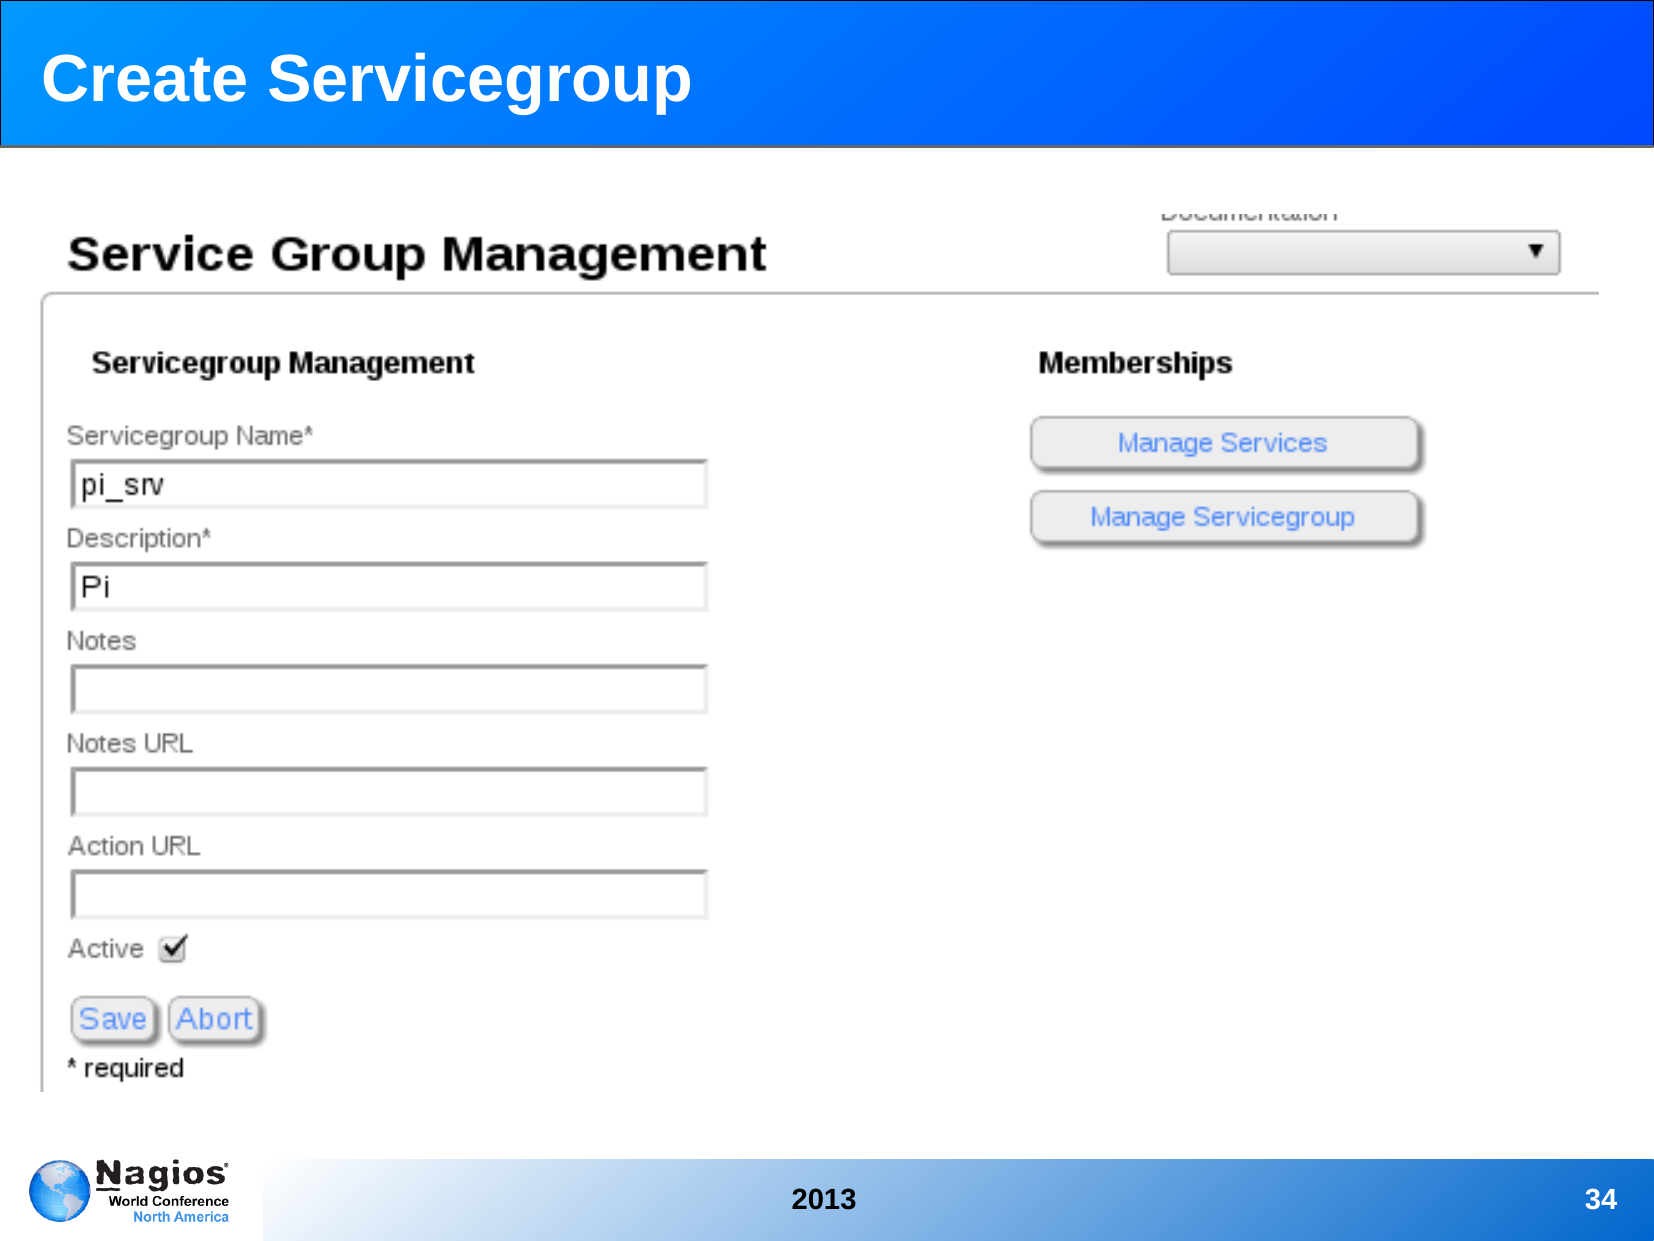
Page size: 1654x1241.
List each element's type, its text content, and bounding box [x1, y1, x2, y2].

picture [29, 1159, 229, 1235]
title Create Servicegroup [41, 36, 1248, 120]
picture [29, 214, 1599, 1092]
